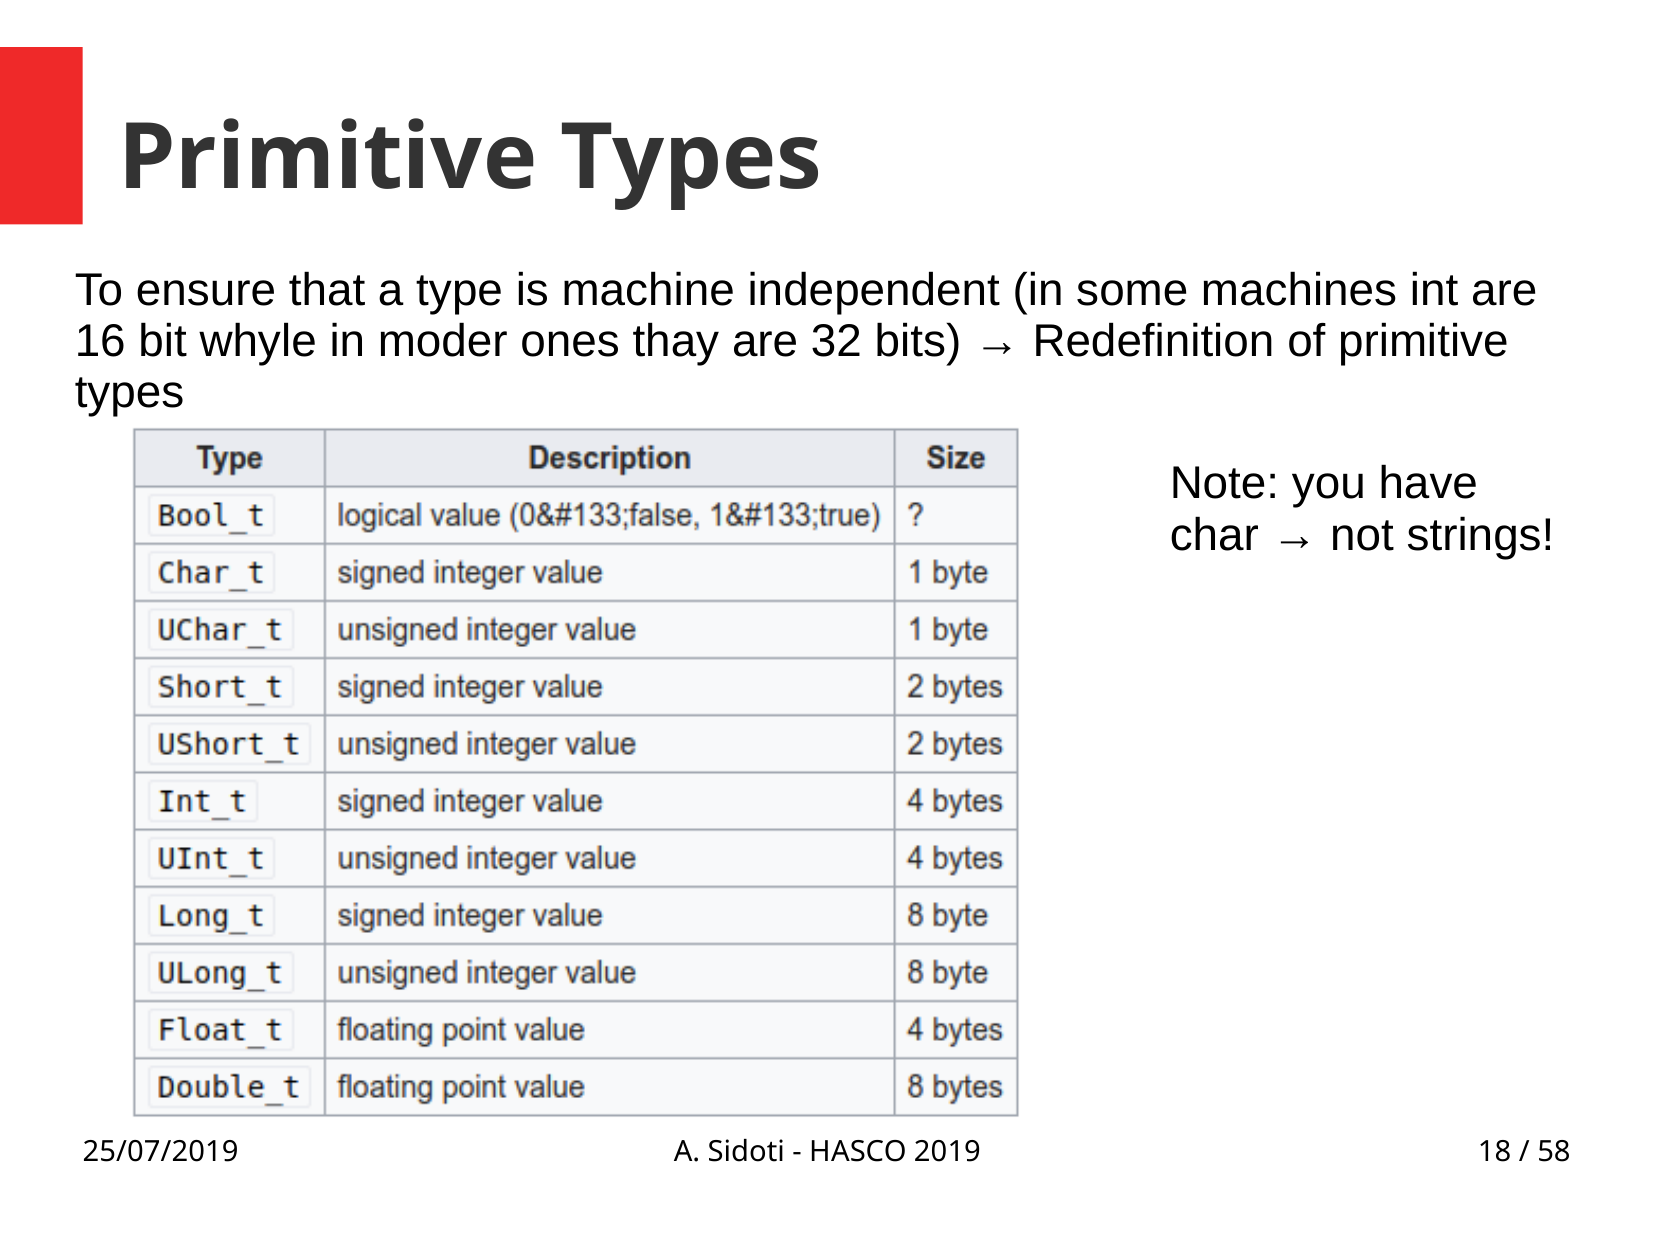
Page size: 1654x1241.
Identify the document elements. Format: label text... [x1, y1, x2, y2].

picture [119, 426, 1036, 1134]
text_box Note: you have char → not strings! [1155, 450, 1576, 568]
text_box To ensure that a type is machine independent (in some machines int are 16 bit whyle in moder ones thay are 32 bits) → Redefinition of primitive types [60, 256, 1576, 426]
title Primitive Types [118, 49, 1571, 256]
